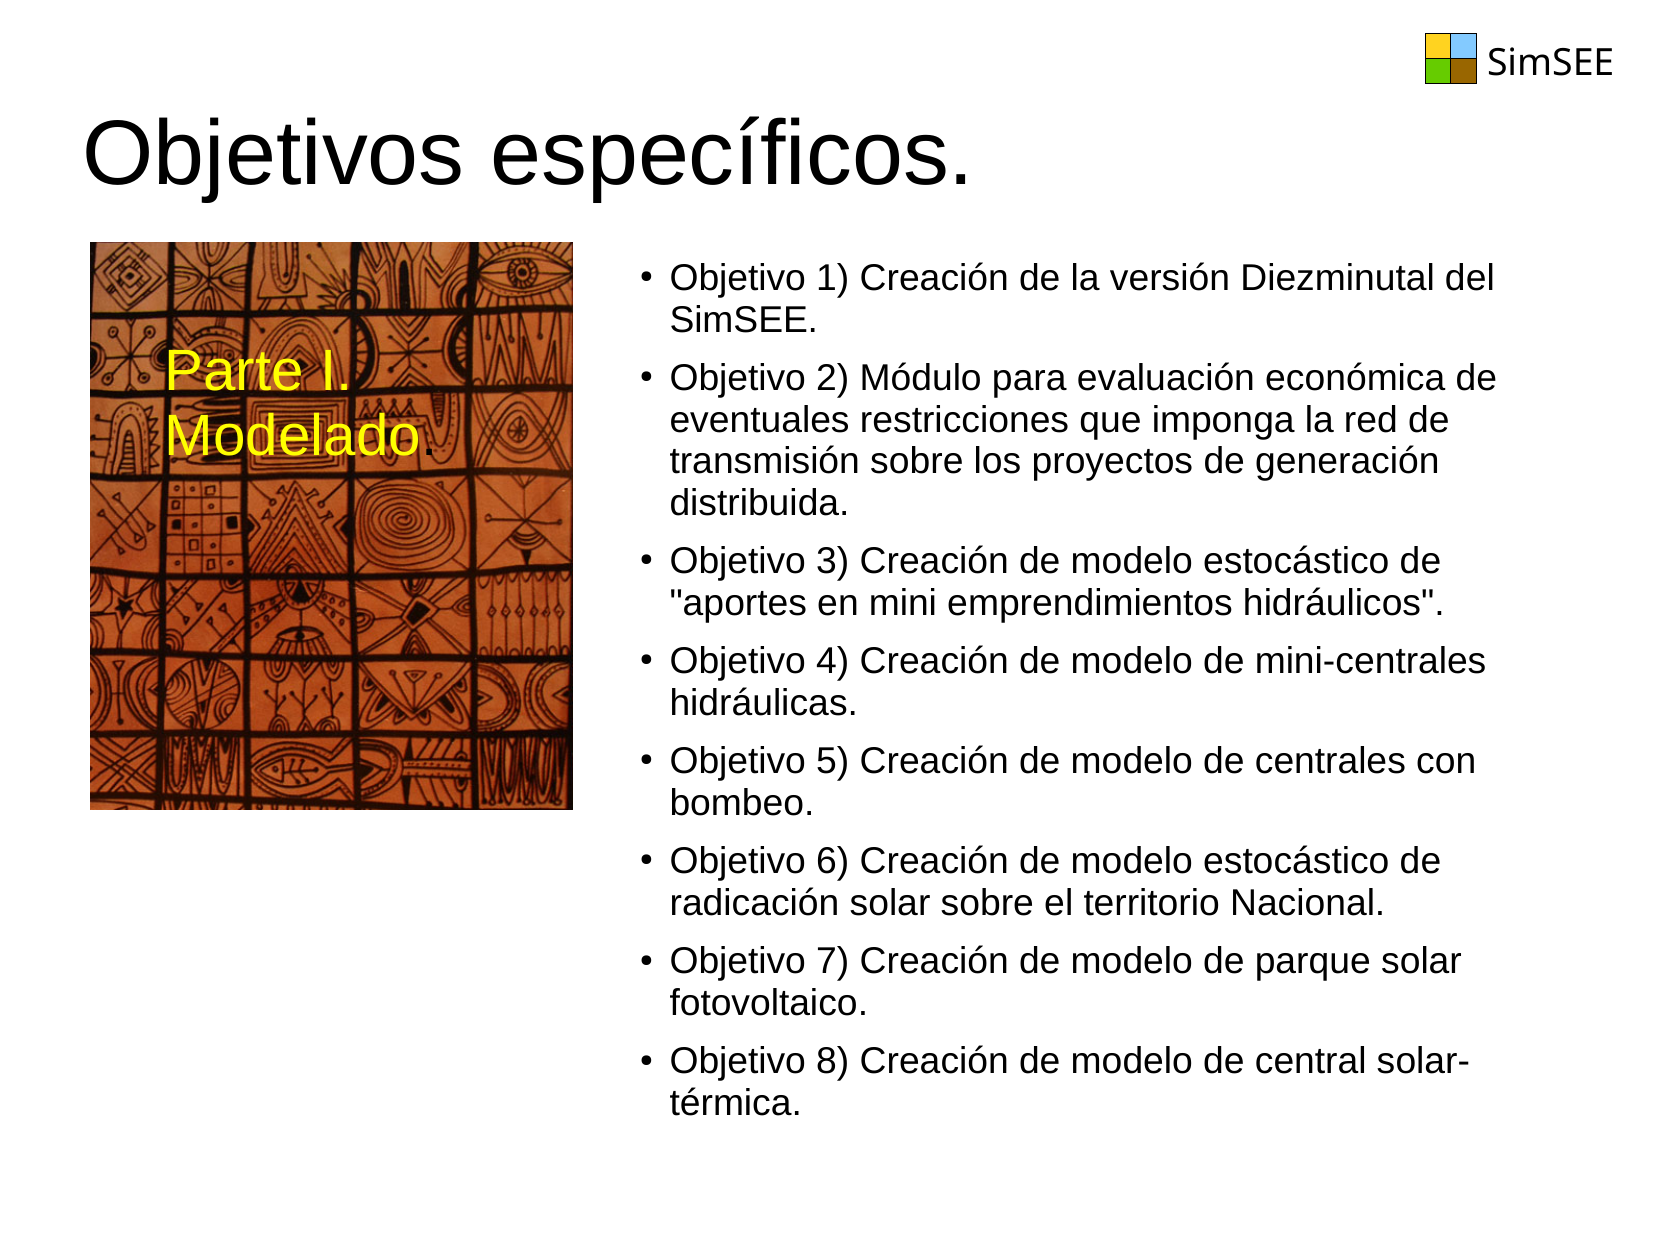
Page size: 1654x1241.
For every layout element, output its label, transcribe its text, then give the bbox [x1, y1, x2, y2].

text_box Parte I. Modelado. [150, 330, 586, 475]
list Objetivo 1) Creación de la versión Diezminutal del SimSEE. Objetivo 2) Módulo para evaluación económica de eventuales restricciones que imponga la red de transmisión sobre los proyectos de generación distribuida. Objetivo 3) Creación de modelo estocástico de "aportes en mini emprendimientos hidráulicos". Objetivo 4) Creación de modelo de mini-centrales hidráulicas. Objetivo 5) Creación de modelo de centrales con bombeo. Objetivo 6) Creación de modelo estocástico de radicación solar sobre el territorio Nacional. Objetivo 7) Creación de modelo de parque solar fotovoltaico. Objetivo 8) Creación de modelo de central solar-térmica. [630, 256, 1546, 1140]
title Objetivos específicos. [82, 49, 1571, 257]
picture [90, 242, 573, 811]
